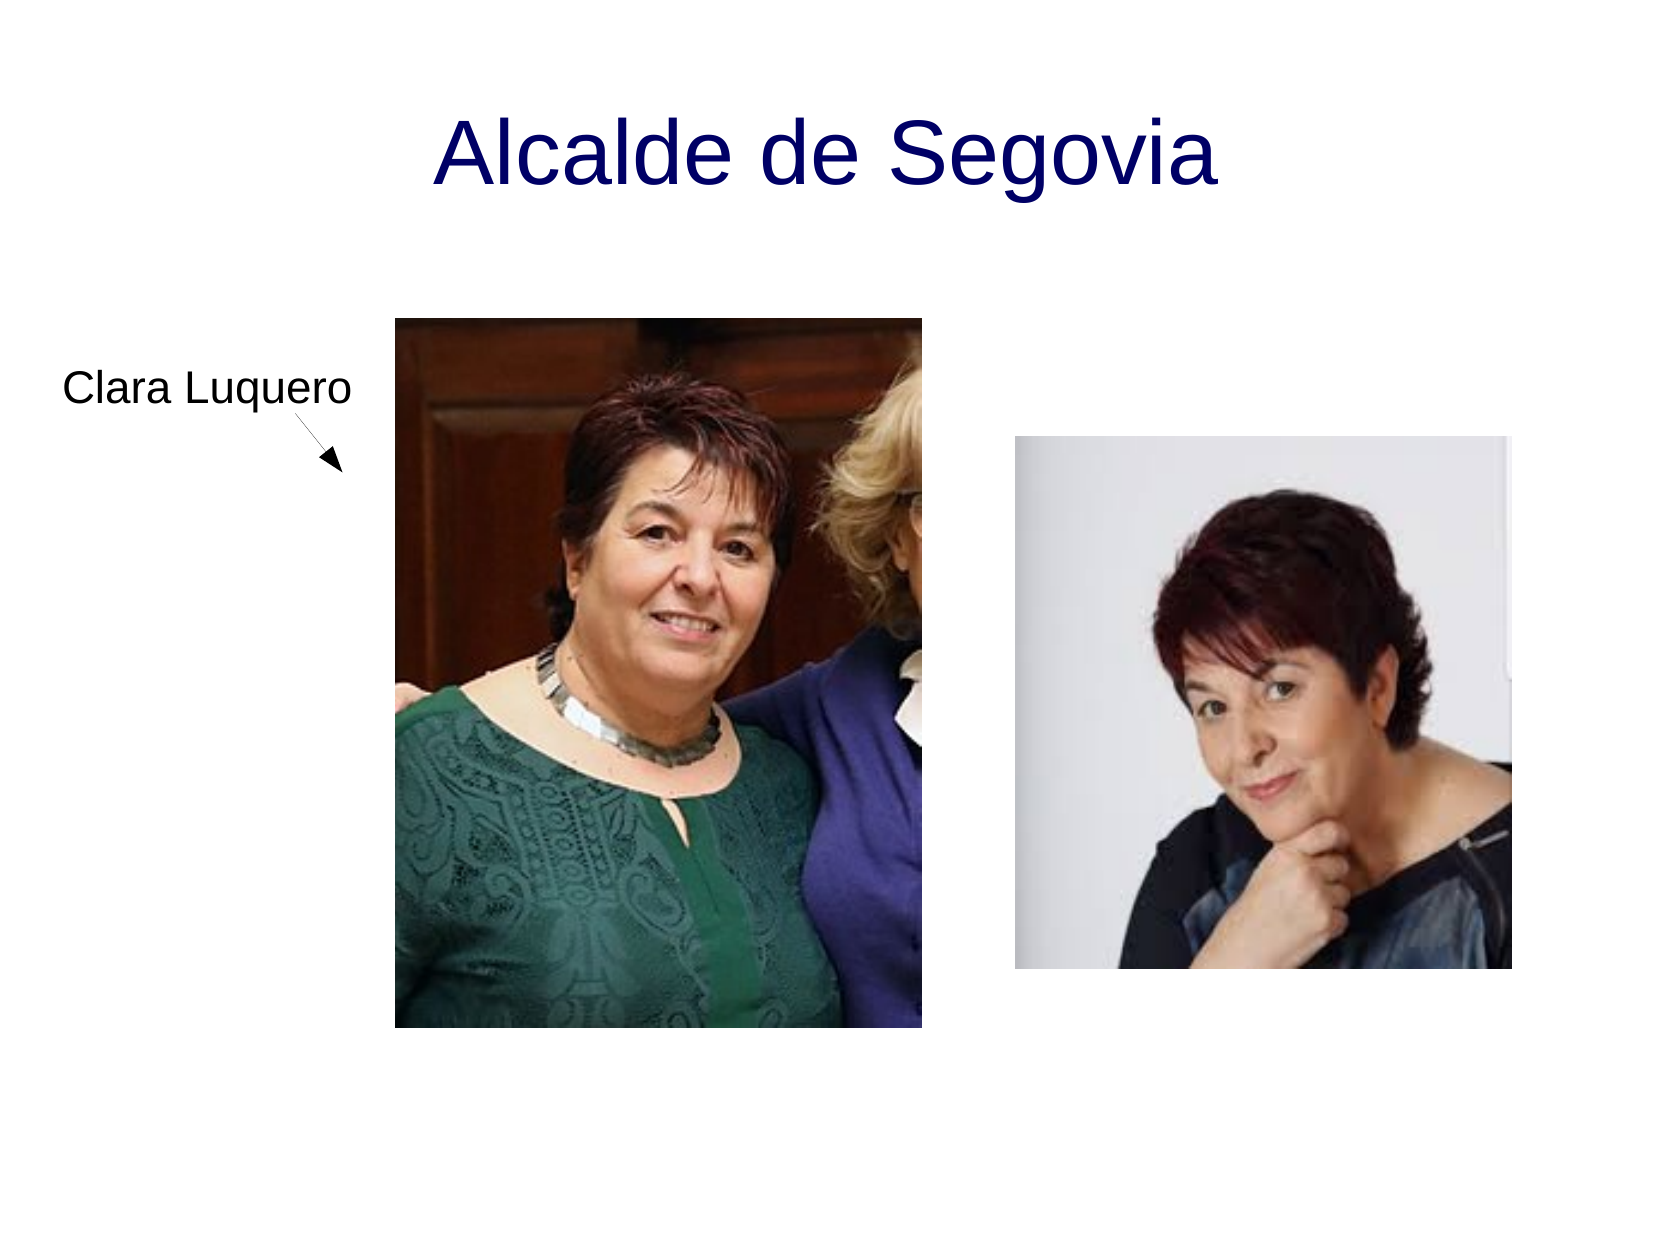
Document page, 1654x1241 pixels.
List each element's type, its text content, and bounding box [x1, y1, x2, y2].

picture [1015, 436, 1512, 969]
picture [395, 318, 922, 1028]
title Alcalde de Segovia [82, 49, 1571, 257]
text_box Clara Luquero [47, 354, 508, 421]
